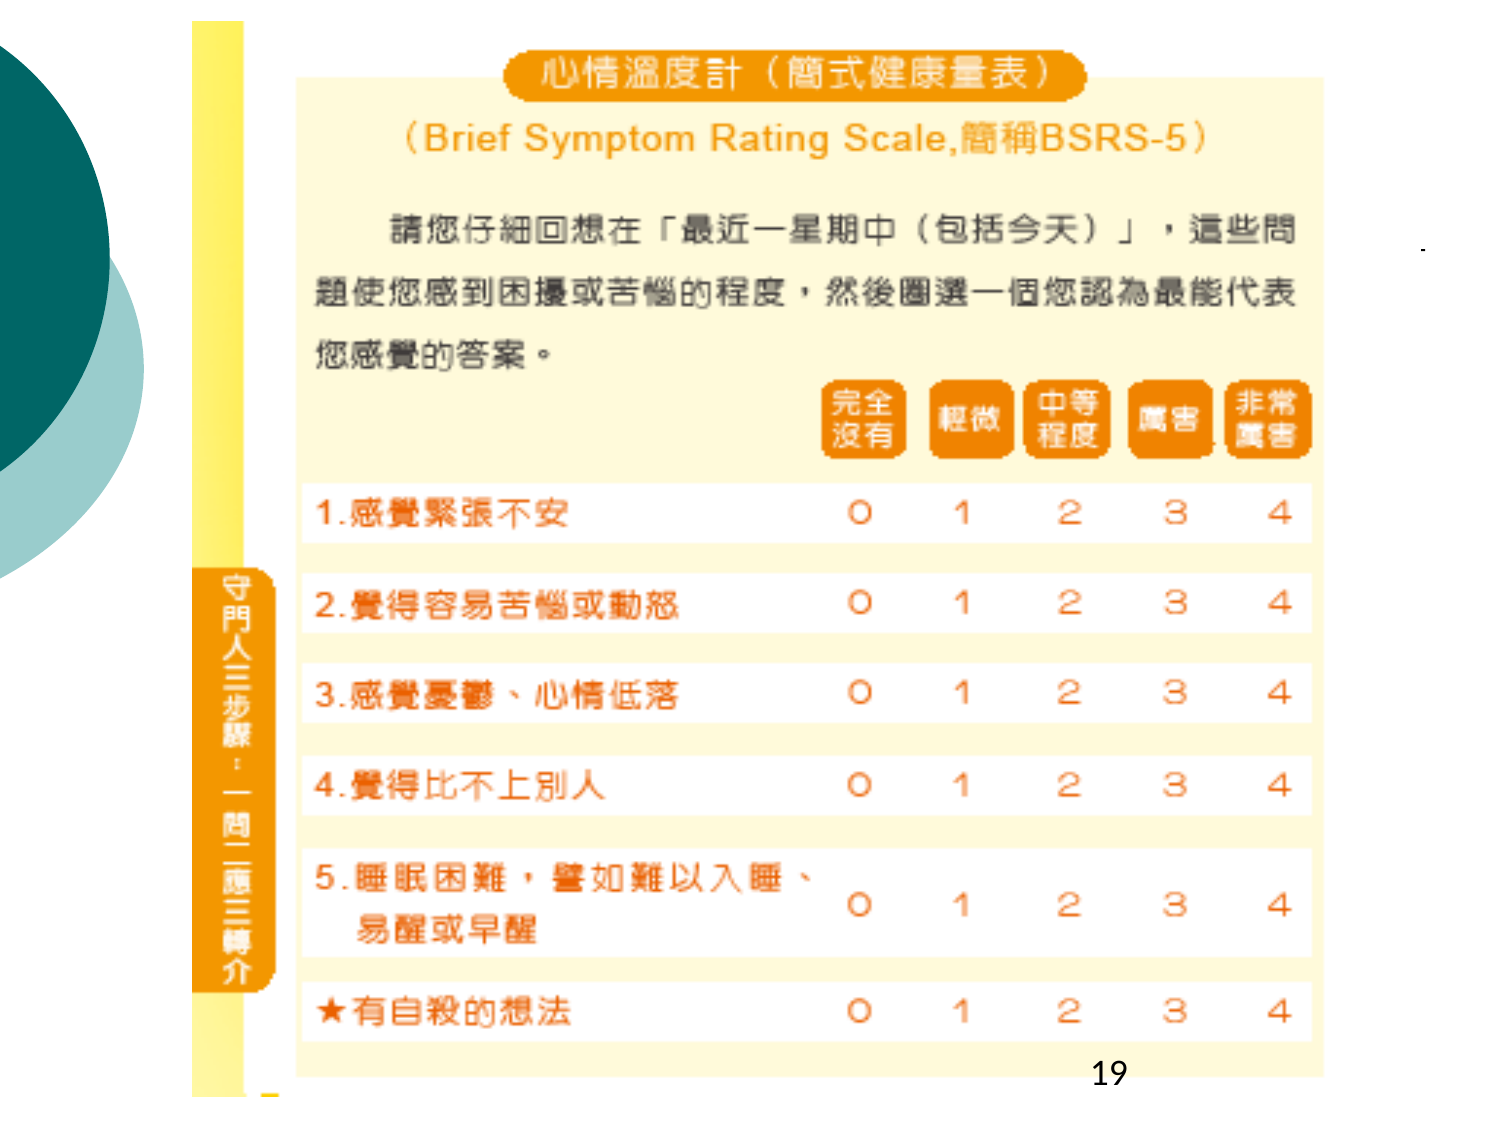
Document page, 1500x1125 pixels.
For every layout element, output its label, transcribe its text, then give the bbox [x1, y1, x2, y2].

picture [192, 21, 1421, 1097]
text_box 19 [1074, 1025, 1426, 1101]
